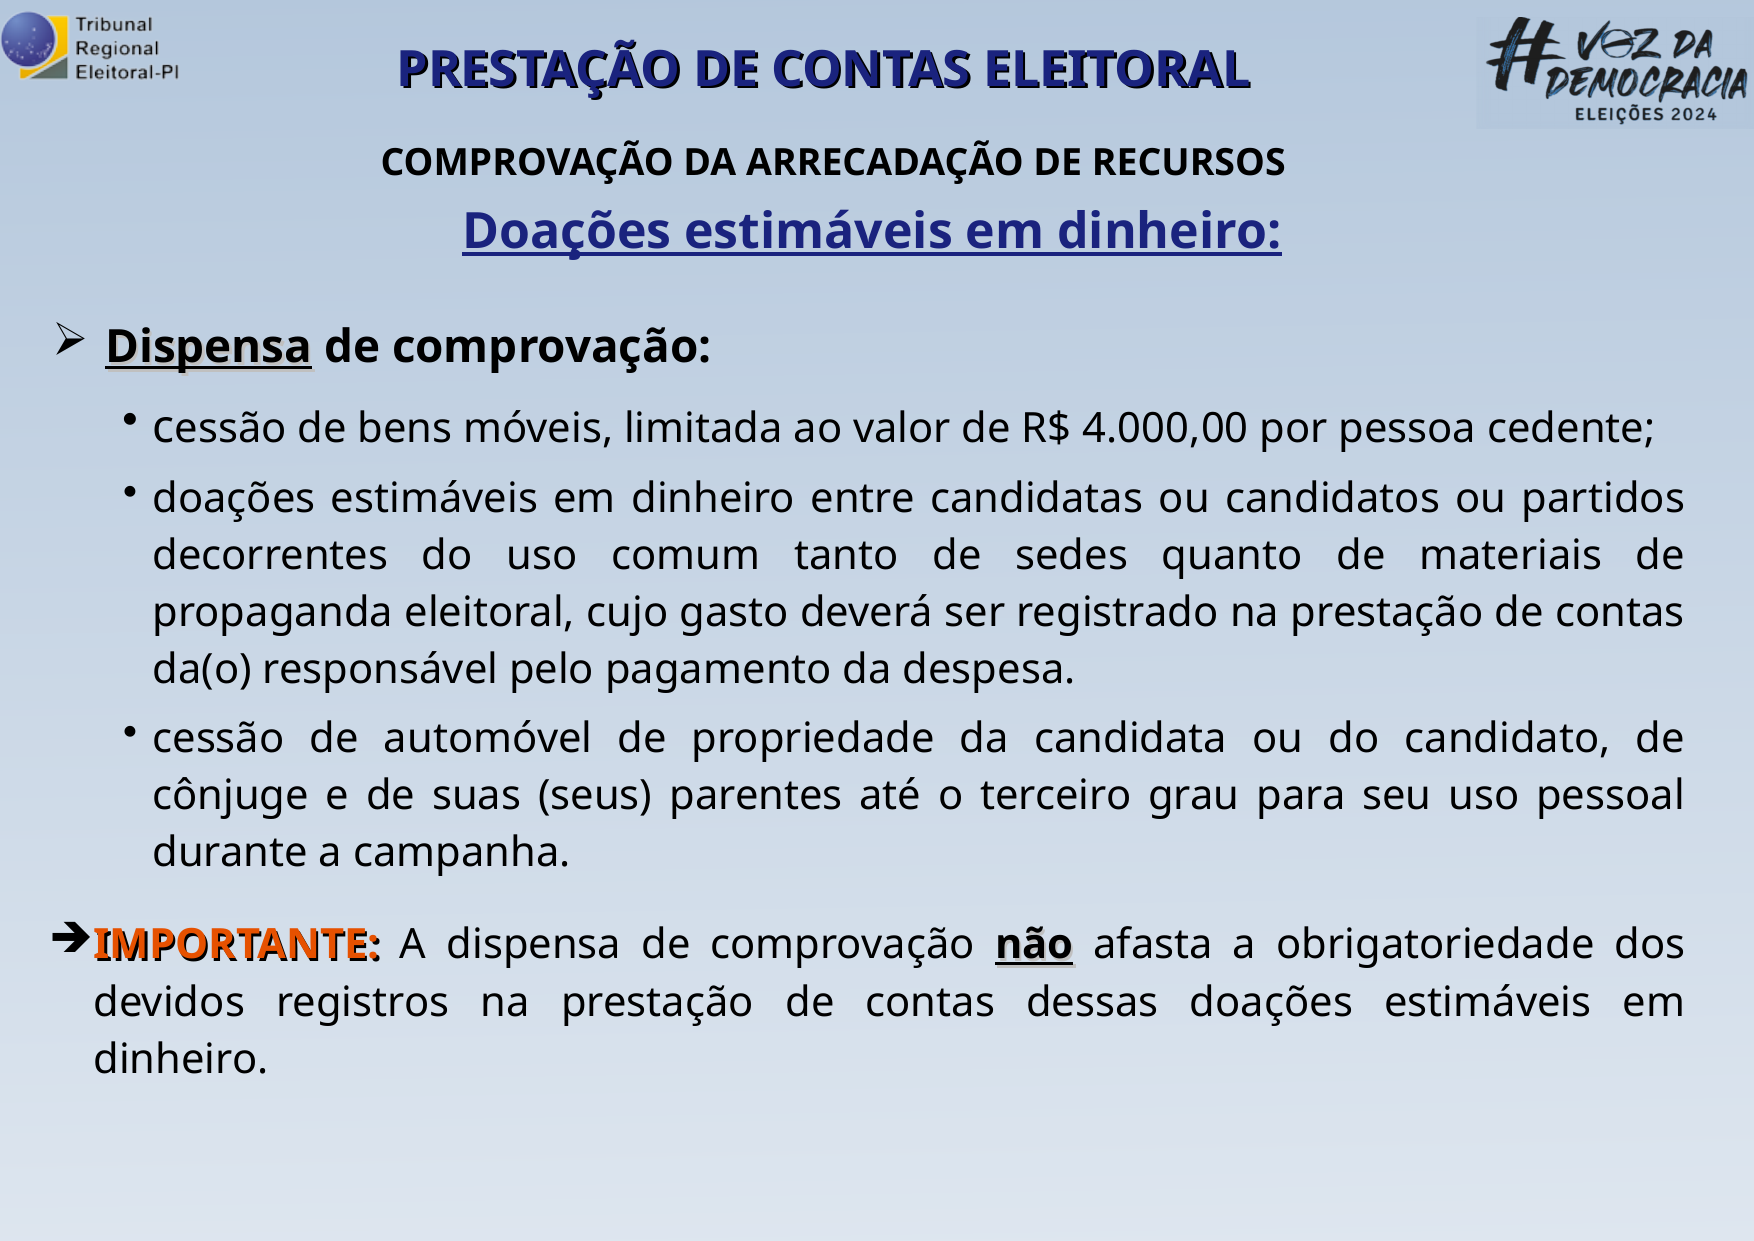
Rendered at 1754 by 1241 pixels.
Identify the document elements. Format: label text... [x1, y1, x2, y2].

list COMPROVAÇÃO DA ARRECADAÇÃO DE RECURSOS [44, 127, 1623, 195]
picture [0, 11, 195, 87]
title PRESTAÇÃO DE CONTAS ELEITORAL [34, 32, 1613, 142]
list Doações estimáveis em dinheiro: Dispensa de comprovação: cessão de bens móveis, limitada ao valor de R$ 4.000,00 por pessoa cedente; doações estimáveis em dinheiro entre candidatas ou candidatos ou partidos decorrentes do uso comum tanto de sedes quanto de materiais de propaganda eleitoral, cujo gasto deverá ser registrado na prestação de contas da(o) responsável pelo pagamento da despesa. cessão de automóvel de propriedade da candidata ou do candidato, de cônjuge e de suas (seus) parentes até o terceiro grau para seu uso pessoal durante a campanha. IMPORTANTE: A dispensa de comprovação não afasta a obrigatoriedade dos devidos registros na prestação de contas dessas doações estimáveis em dinheiro. [34, 195, 1692, 1241]
